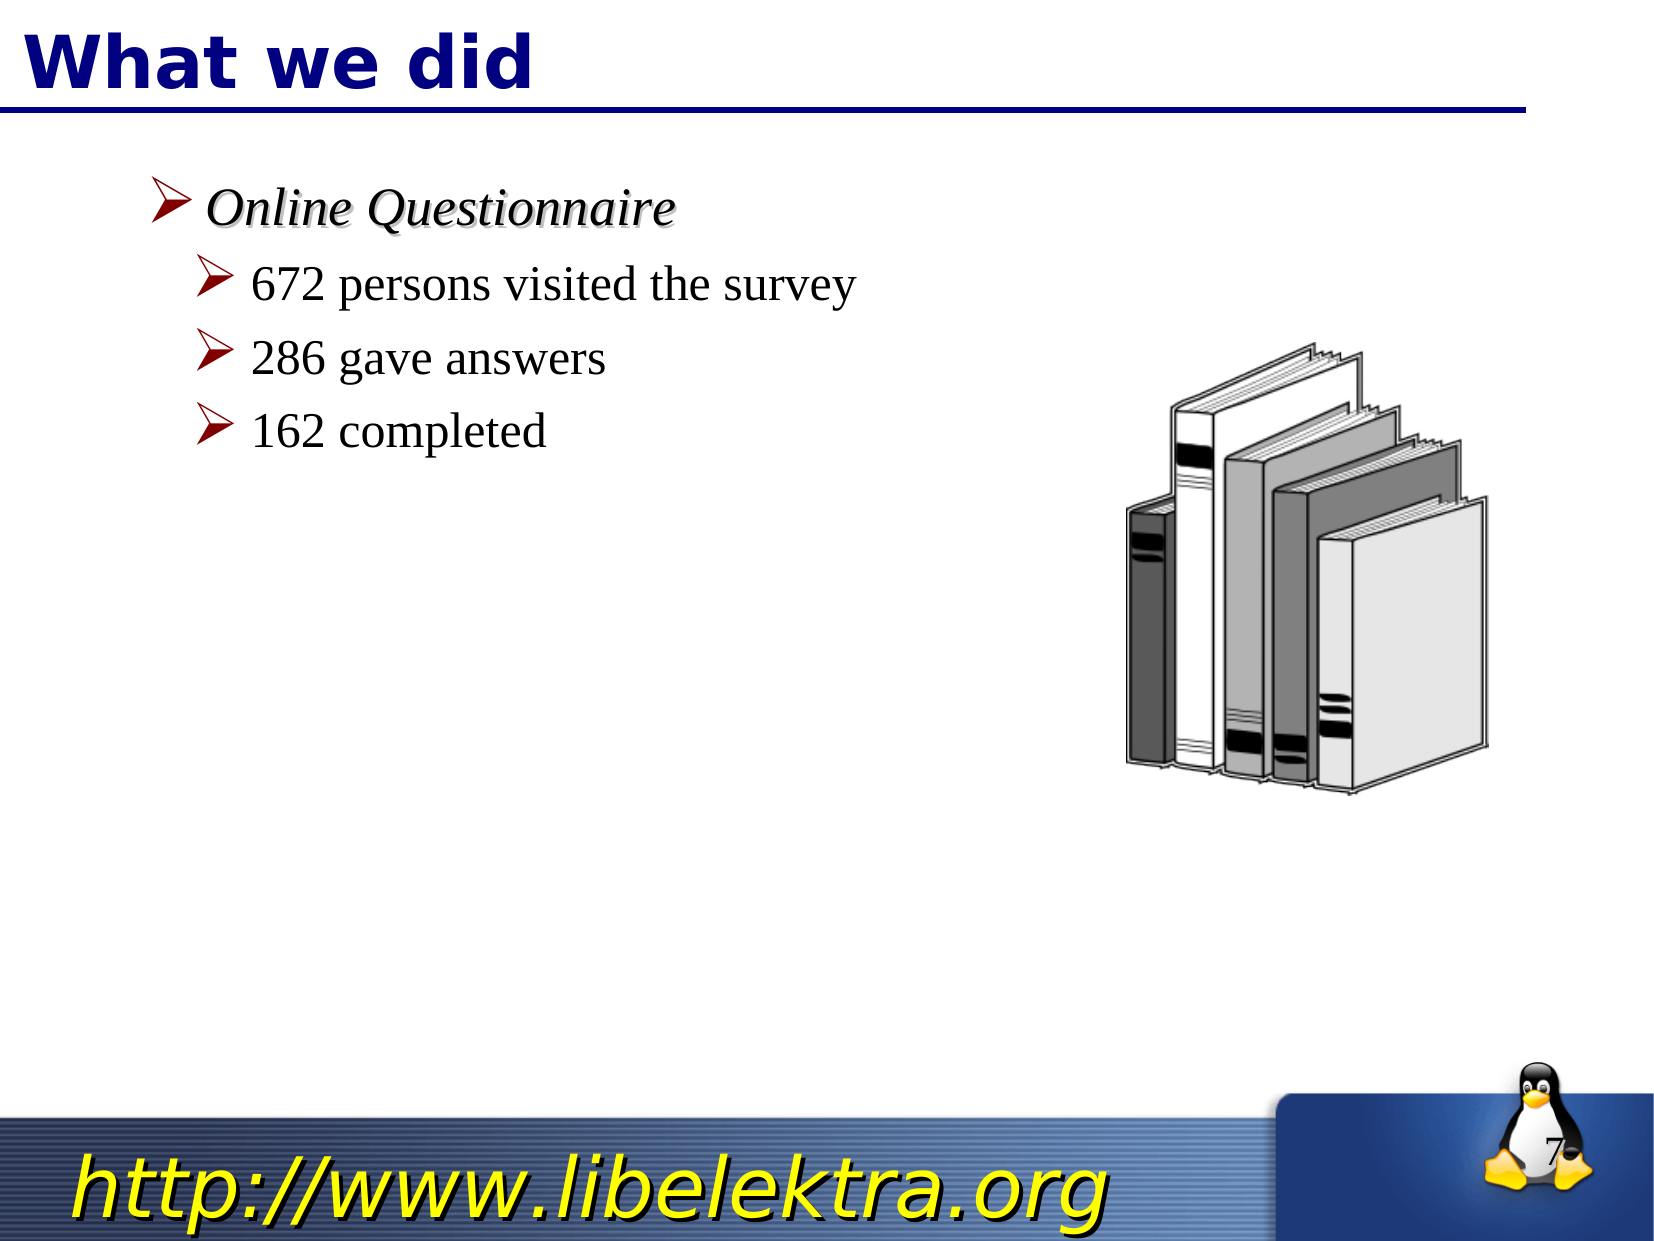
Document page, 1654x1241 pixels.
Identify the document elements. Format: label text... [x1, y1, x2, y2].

picture [0, 1061, 1654, 1241]
text_box <Foliennummer> [1272, 1122, 1566, 1178]
list Online Questionnaire 672 persons visited the survey 286 gave answers 162 completed [131, 166, 1447, 1039]
text_box What we did [22, 14, 1611, 111]
picture [1126, 342, 1489, 796]
